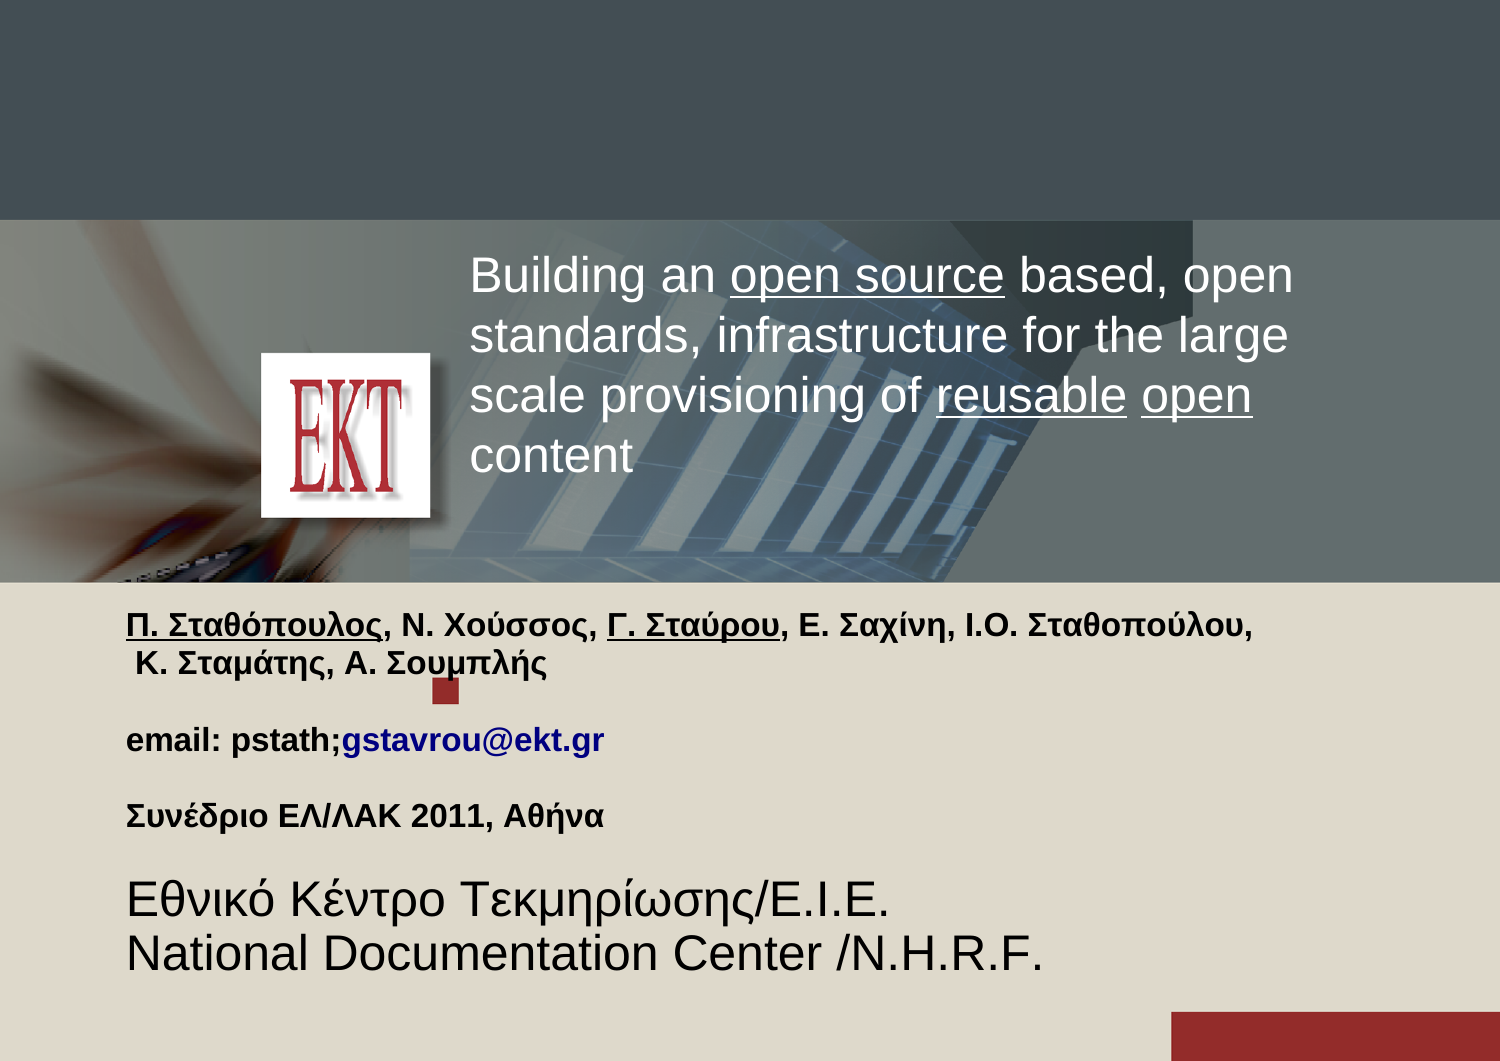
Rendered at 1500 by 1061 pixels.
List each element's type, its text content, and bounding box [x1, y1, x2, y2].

text_box Π. Σταθόπουλος, Ν. Χούσσος, Γ. Σταύρου, Ε. Σαχίνη, Ι.Ο. Σταθοπούλου, Κ. Σταμάτης, Α. Σουμπλής email: pstath;gstavrou@ekt.gr Συνέδριο ΕΛ/ΛΑΚ 2011, Αθήνα Εθνικό Κέντρο Τεκμηρίωσης/Ε.Ι.Ε. National Documentation Center /N.H.R.F. [111, 603, 1269, 988]
text_box Building an open source based, open standards, infrastructure for the large scale provisioning of reusable open content [454, 235, 1329, 491]
picture [0, 0, 1500, 1061]
